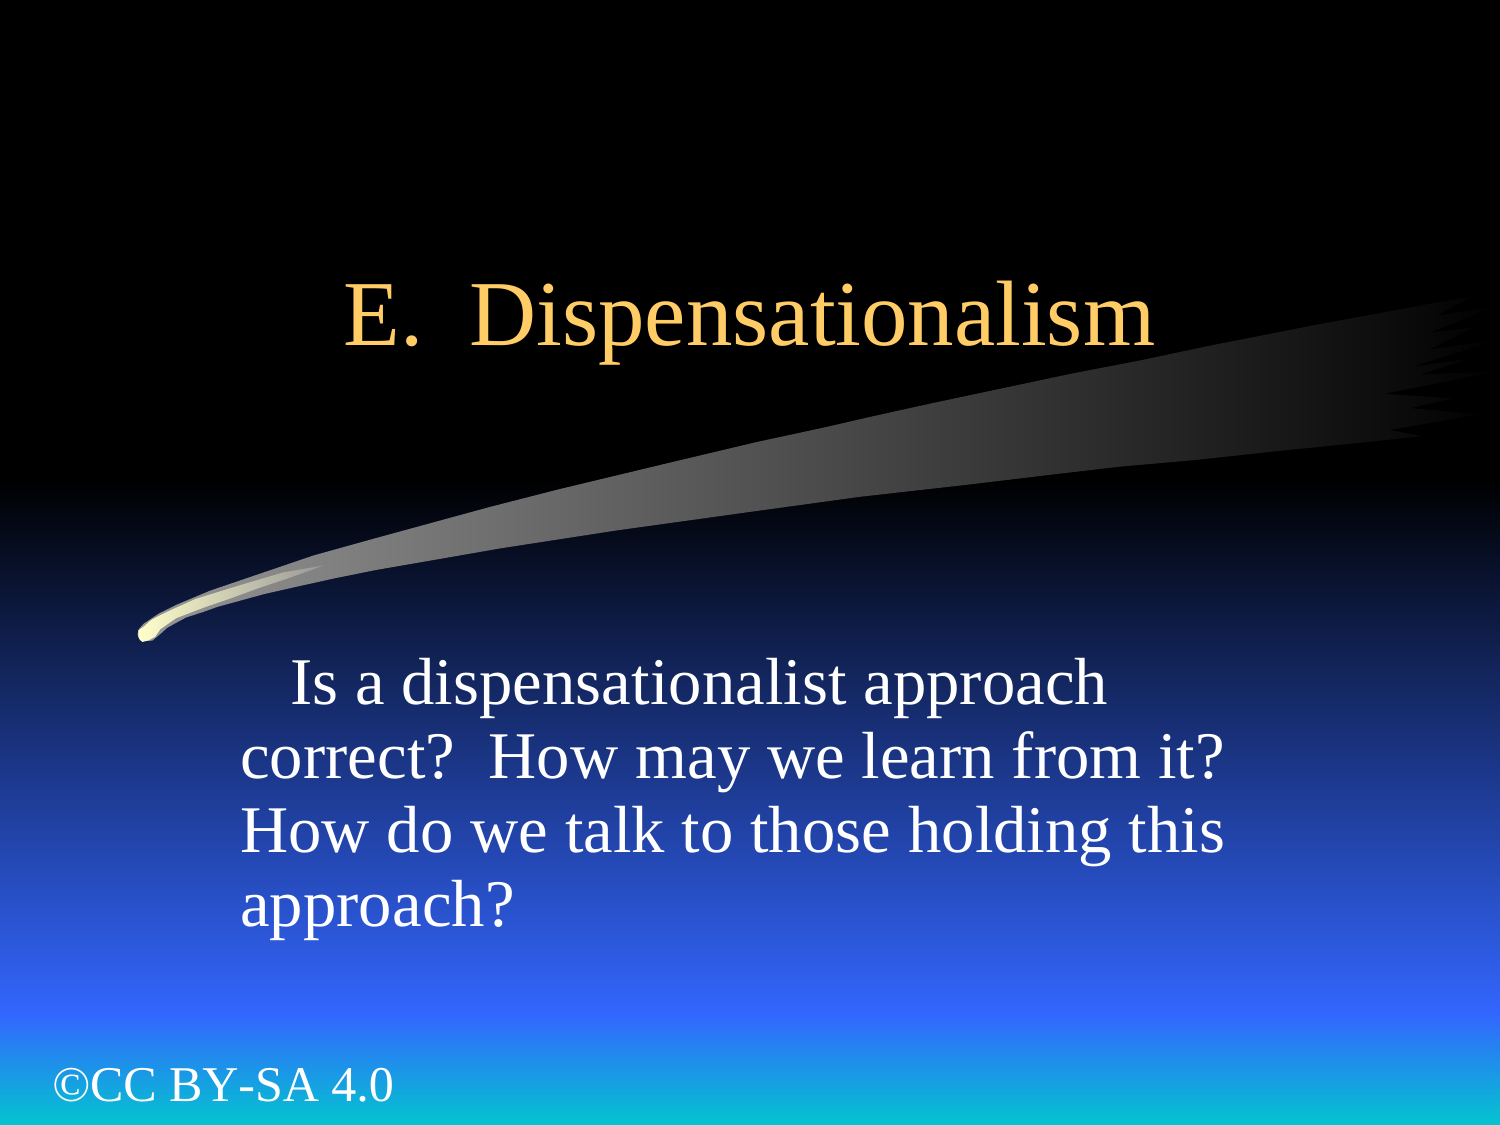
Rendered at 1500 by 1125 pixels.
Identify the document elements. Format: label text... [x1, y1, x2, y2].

text_box ©CC BY-SA 4.0 [37, 1050, 526, 1121]
title E. Dispensationalism [112, 185, 1388, 374]
subtitle Is a dispensationalist approach correct? How may we learn from it? How do we talk to those holding this approach? [225, 637, 1276, 949]
